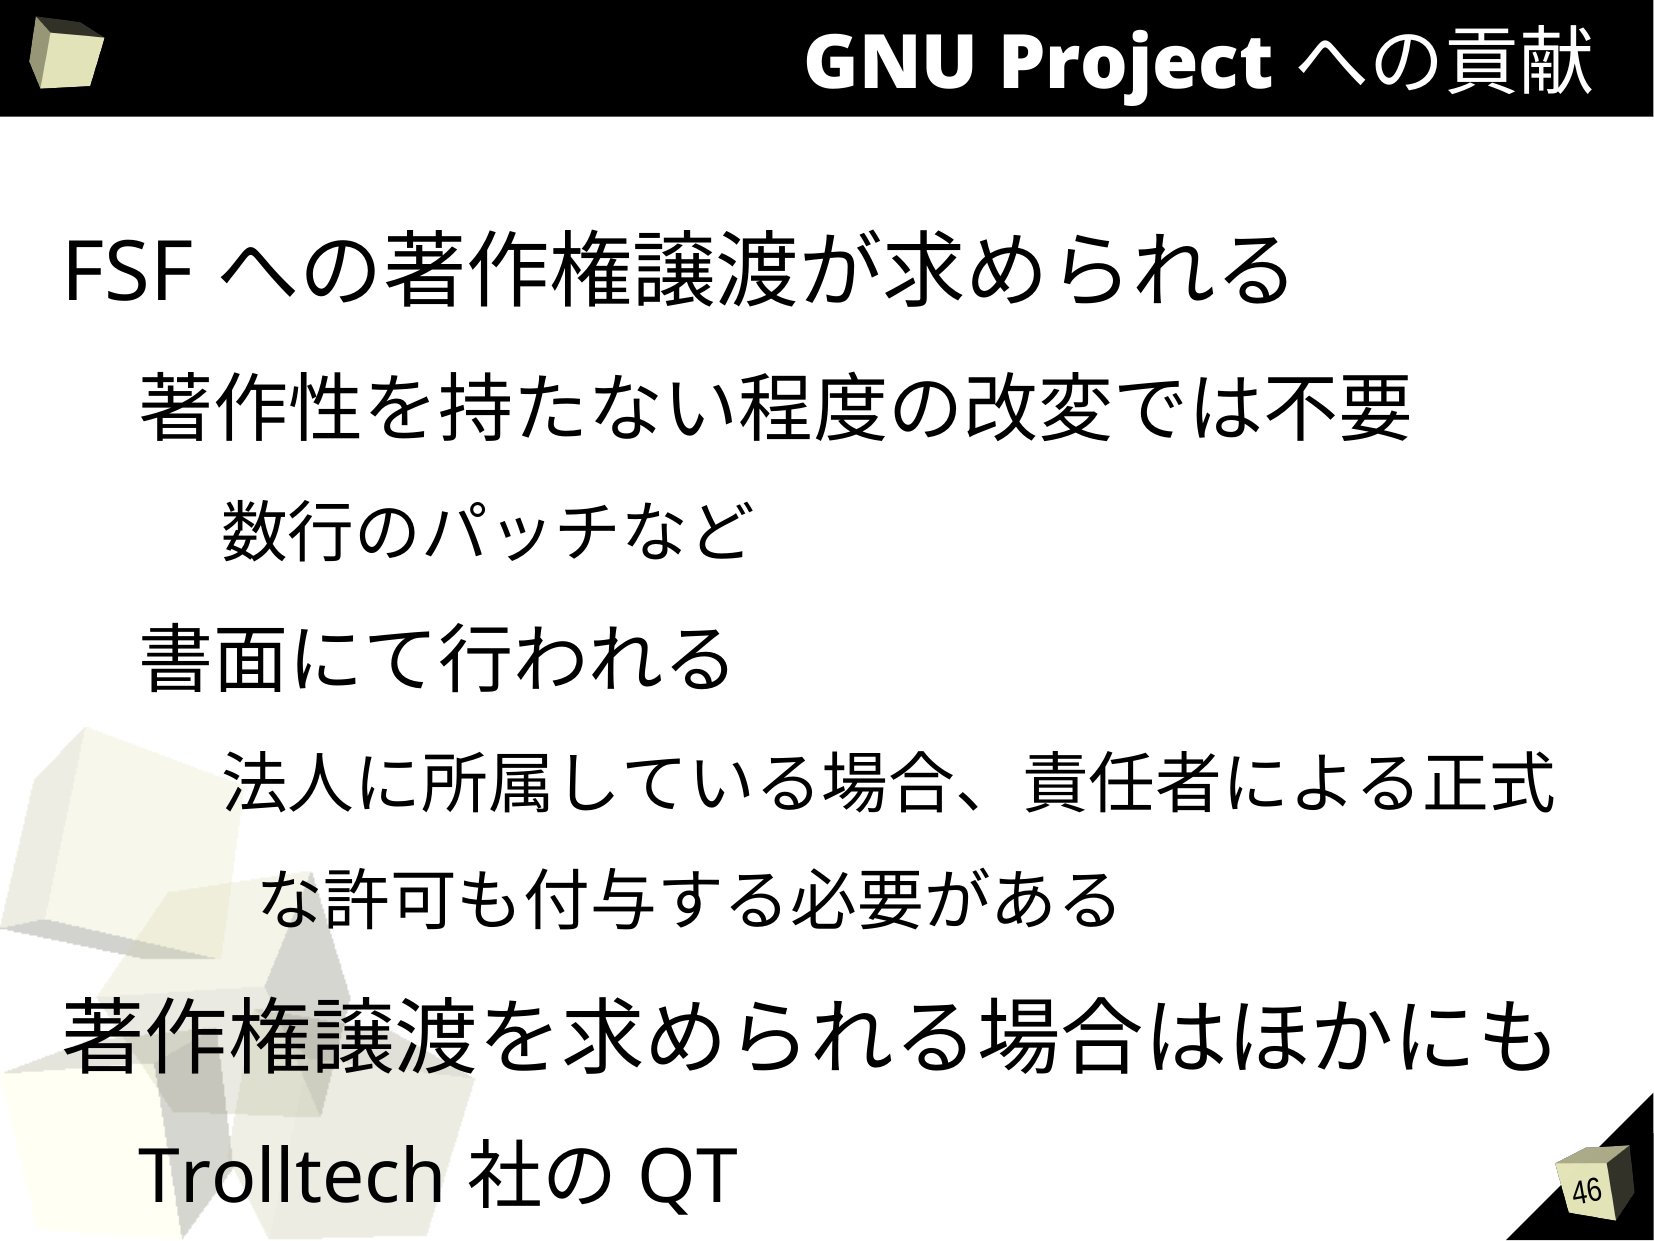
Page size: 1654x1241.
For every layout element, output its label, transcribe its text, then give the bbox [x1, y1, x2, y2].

picture [0, 726, 477, 1241]
list FSFへの著作権譲渡が求められる 著作性を持たない程度の改変では不要 数行のパッチなど 書面にて行われる 法人に所属している場合、責任者による正式な許可も付与する必要がある 著作権譲渡を求められる場合はほかにも Trolltech社のQT MySQL 旧MySQL AB、現Sun Microsystems [44, 177, 1611, 1214]
title GNU Projectへの貢献 [118, 0, 1595, 119]
